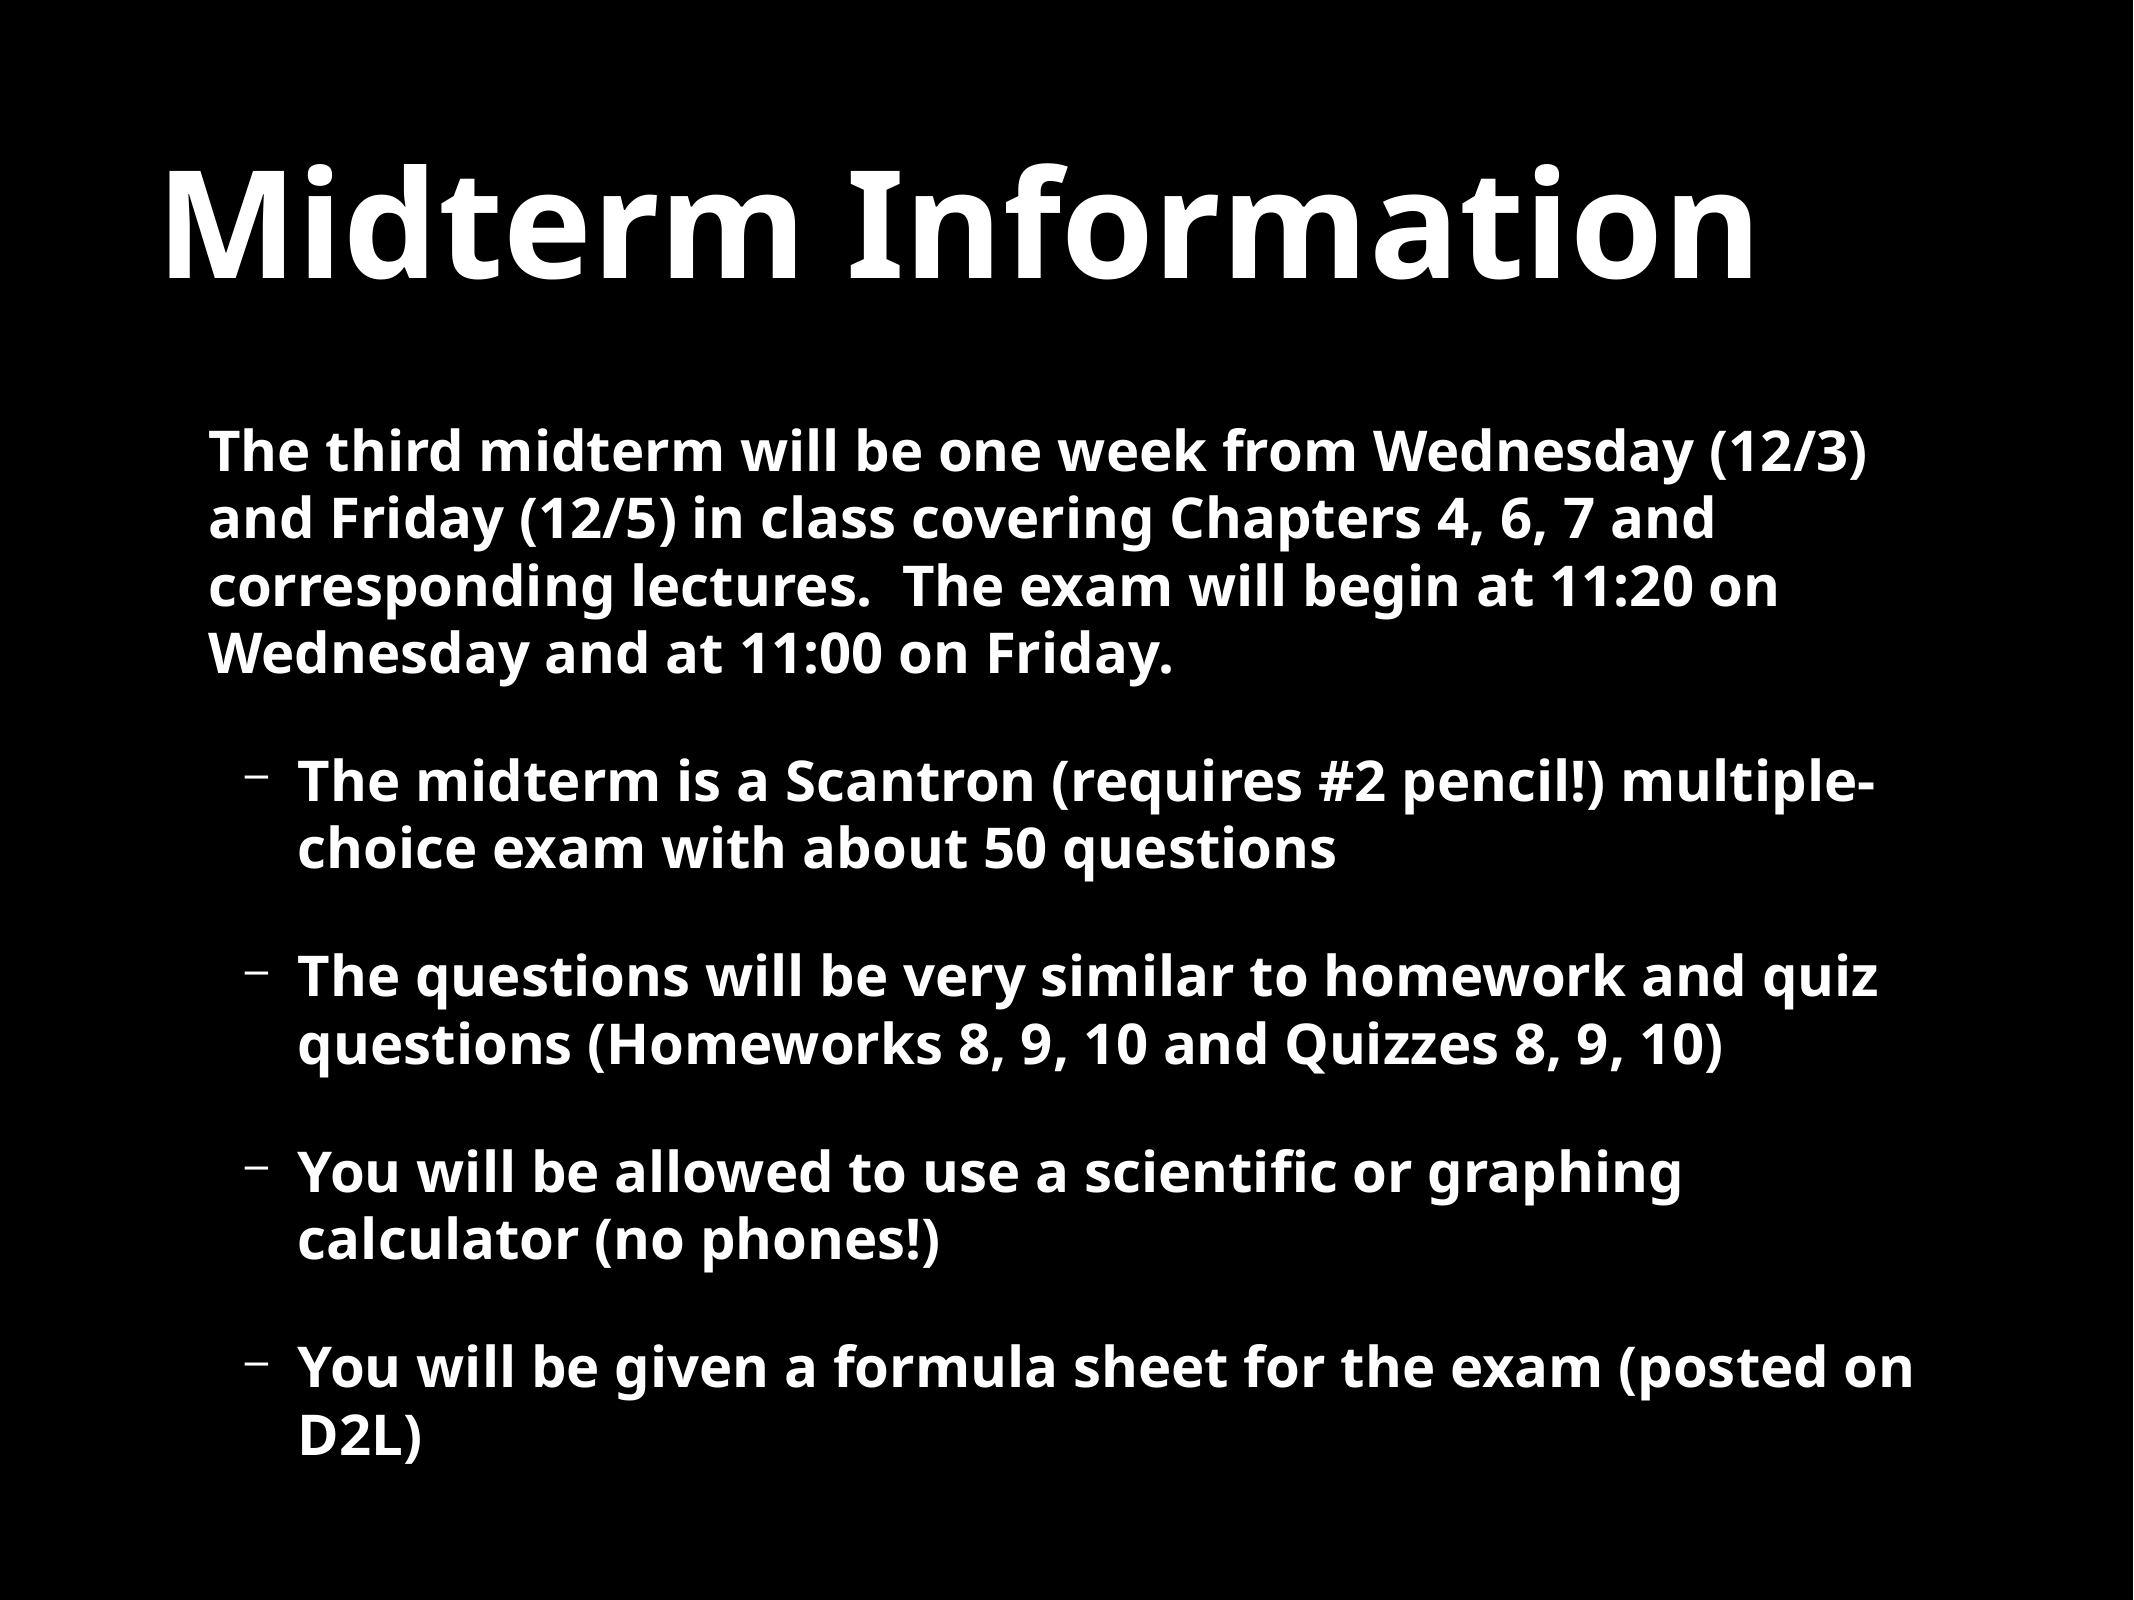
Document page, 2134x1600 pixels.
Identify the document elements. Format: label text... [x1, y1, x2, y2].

list The third midterm will be one week from Wednesday (12/3) and Friday (12/5) in class covering Chapters 4, 6, 7 and corresponding lectures. The exam will begin at 11:20 on Wednesday and at 11:00 on Friday. The midterm is a Scantron (requires #2 pencil!) multiple-choice exam with about 50 questions The questions will be very similar to homework and quiz questions (Homeworks 8, 9, 10 and Quizzes 8, 9, 10) You will be allowed to use a scientific or graphing calculator (no phones!) You will be given a formula sheet for the exam (posted on D2L) [156, 425, 1978, 1457]
title Midterm Information [156, 41, 1978, 396]
